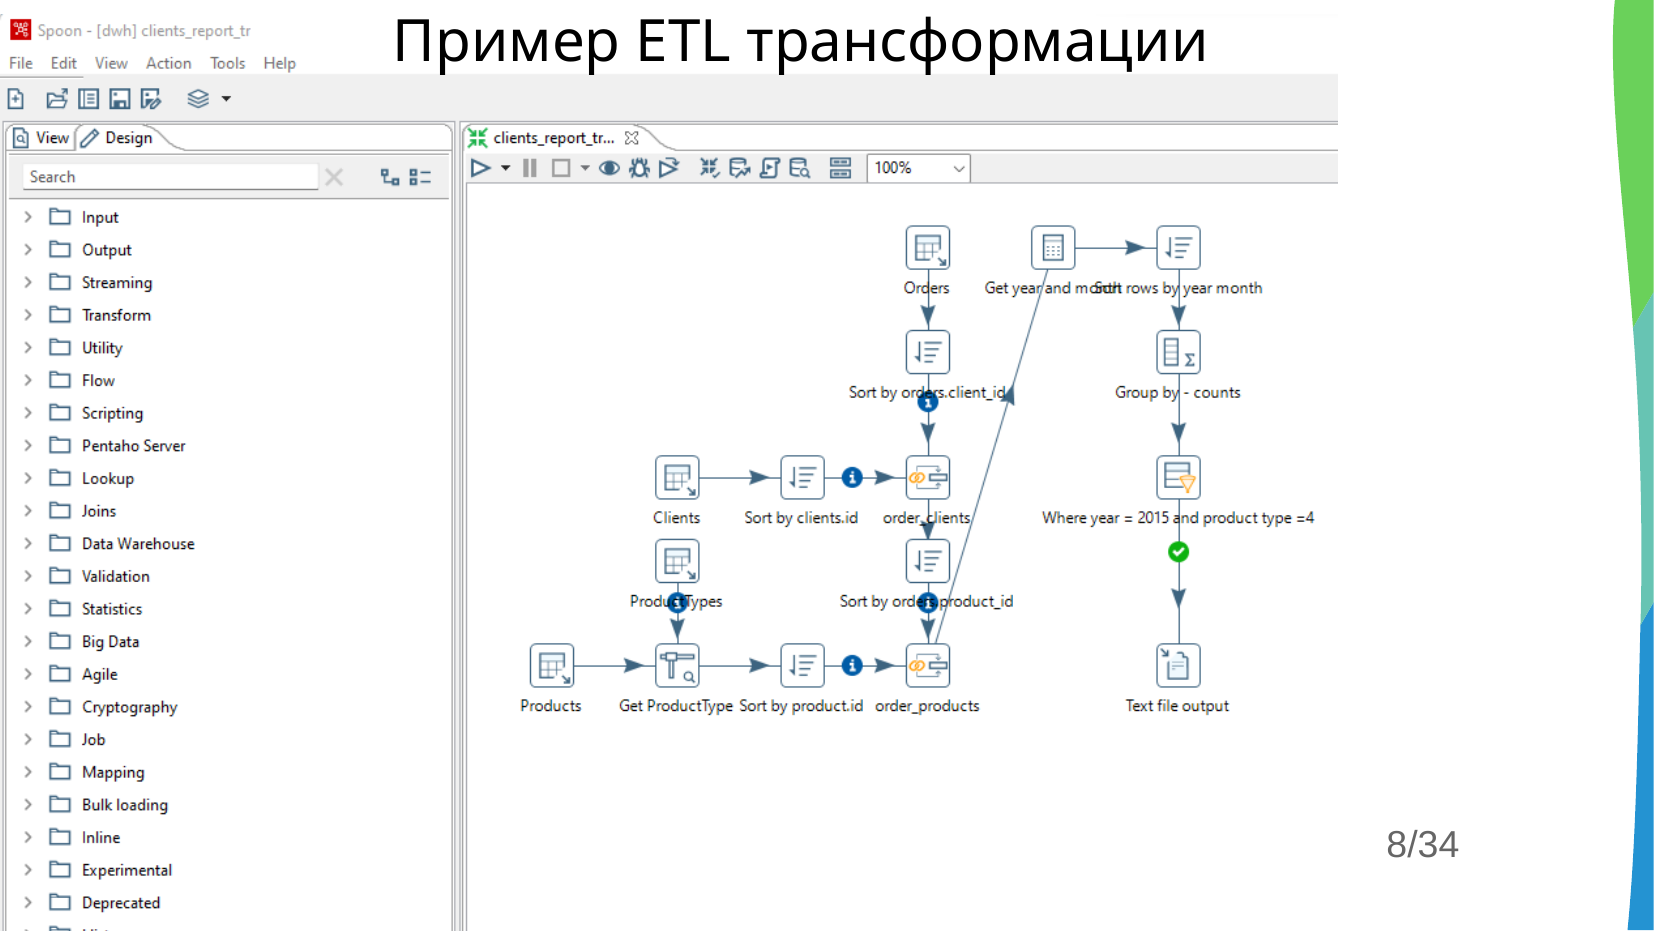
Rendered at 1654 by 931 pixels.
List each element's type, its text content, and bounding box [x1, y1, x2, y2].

title Пример ETL трансформации [88, 0, 1514, 119]
text_box <номер>/34 [1380, 815, 1616, 873]
picture [0, 14, 1338, 931]
